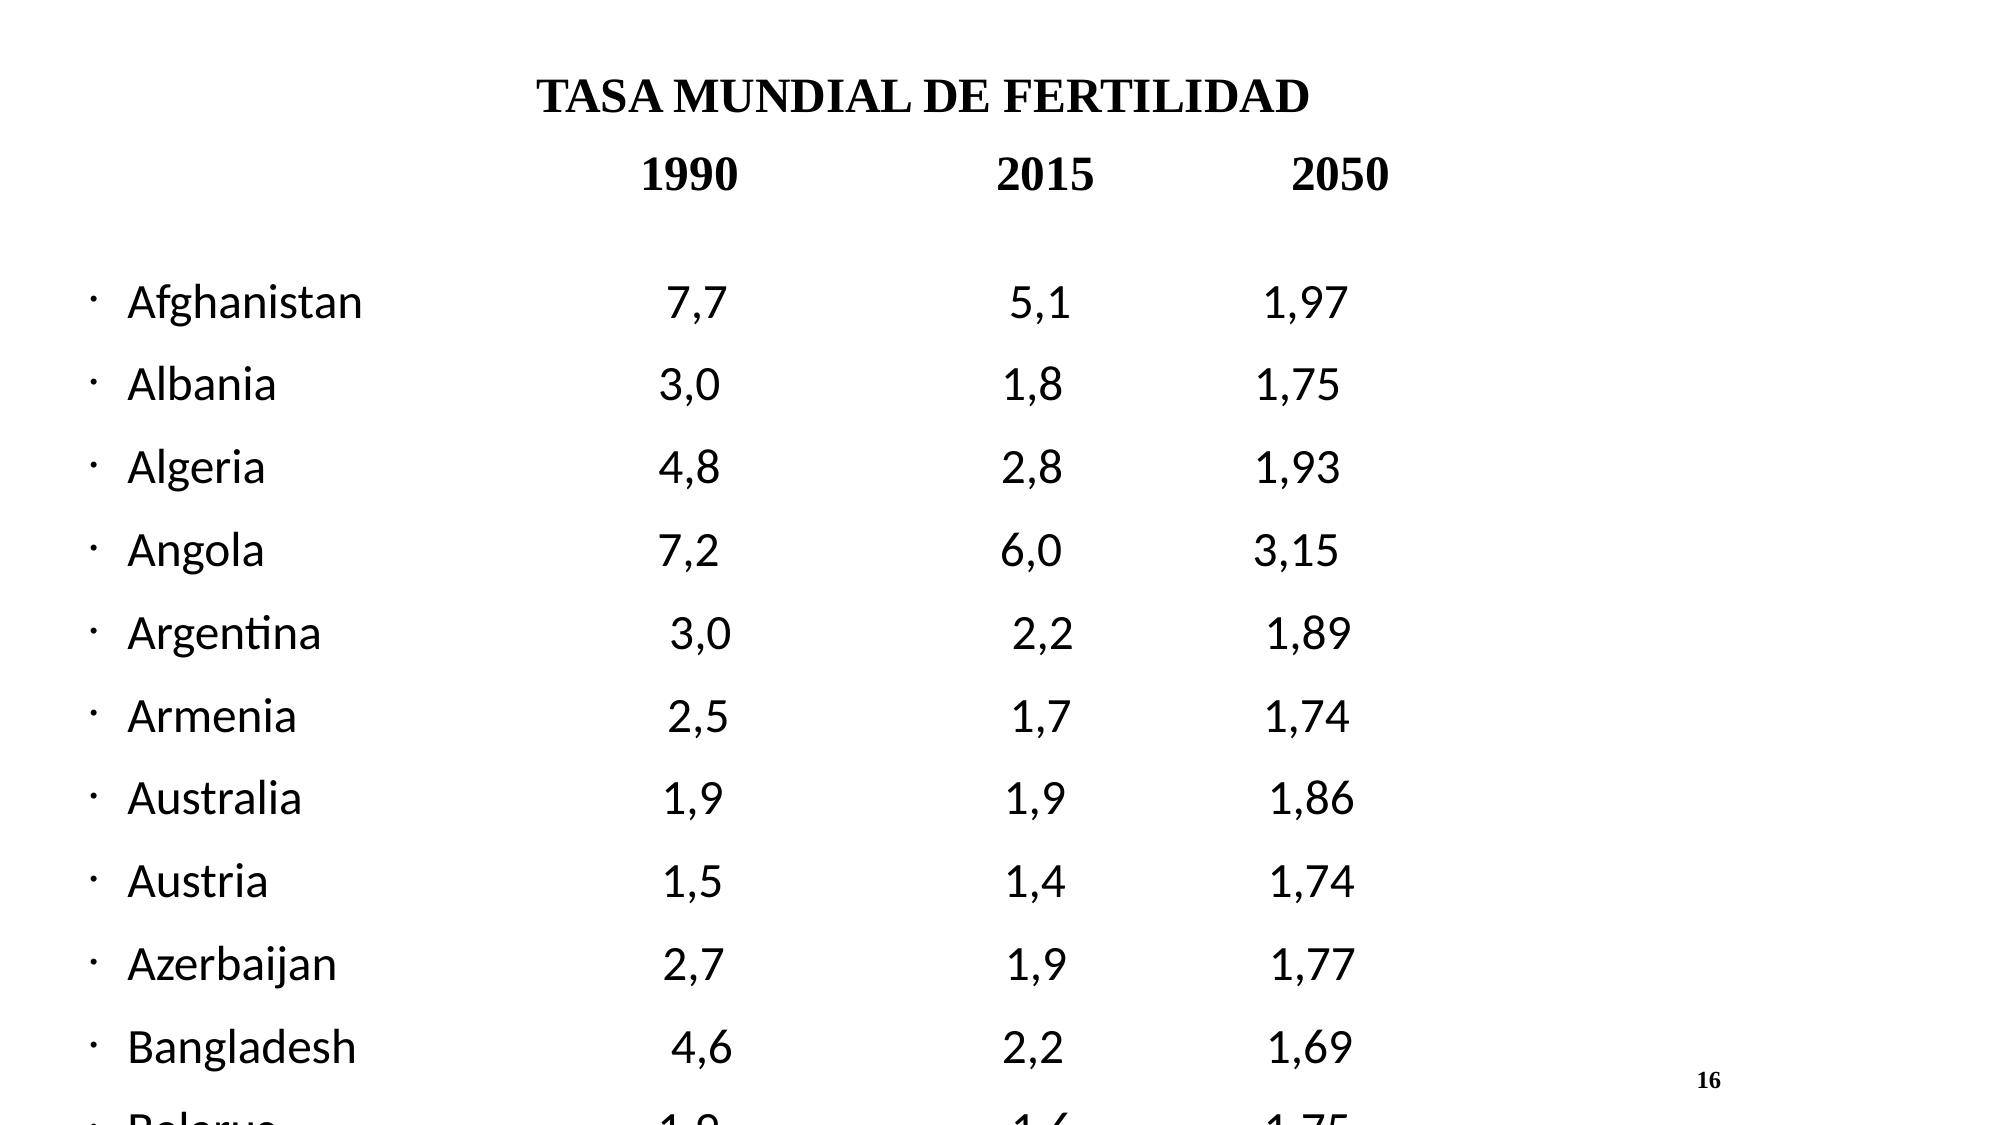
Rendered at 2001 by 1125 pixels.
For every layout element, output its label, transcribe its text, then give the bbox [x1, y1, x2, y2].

list Afghanistan 7,7 5,1 1,97 Albania 3,0 1,8 1,75 Algeria 4,8 2,8 1,93 Angola 7,2 6,0 3,15 Argentina 3,0 2,2 1,89 Armenia 2,5 1,7 1,74 Australia 1,9 1,9 1,86 Austria 1,5 1,4 1,74 Azerbaijan 2,7 1,9 1,77 Bangladesh 4,6 2,2 1,69 Belarus 1,9 1,6 1,75 Belgium 1,6 1,8 1,9 [75, 179, 1709, 1072]
slide_number <número> [1681, 1056, 1739, 1125]
text_box TASA MUNDIAL DE FERTILIDAD 1990 2015 2050 [138, 54, 1709, 179]
